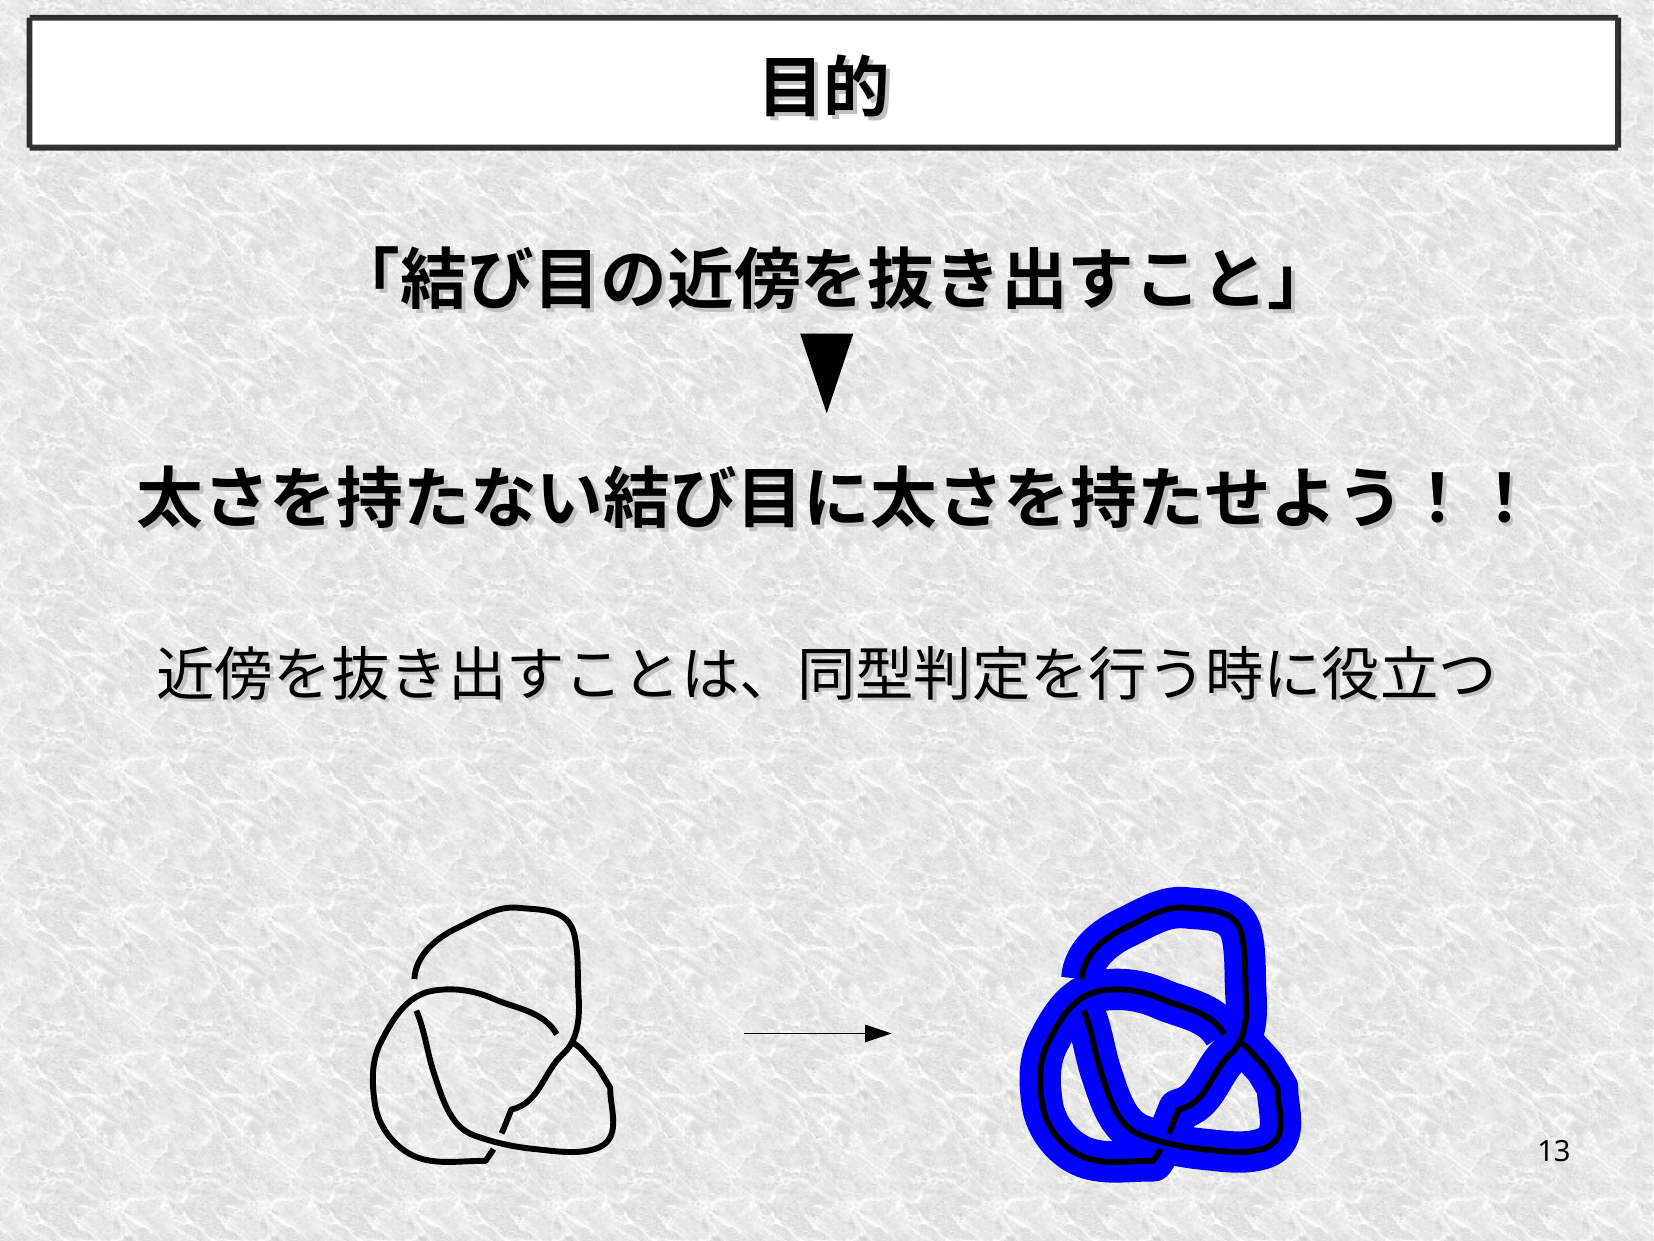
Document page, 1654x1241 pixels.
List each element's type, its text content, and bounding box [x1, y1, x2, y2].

text_box 太さを持たない結び目に太さを持たせよう！！ [121, 437, 1533, 526]
picture [0, 0, 1654, 1241]
text_box 目的 [29, 17, 1619, 148]
text_box 近傍を抜き出すことは、同型判定を行う時に役立つ [142, 620, 1512, 700]
text_box 「結び目の近傍を抜き出すこと」 [318, 218, 1335, 307]
